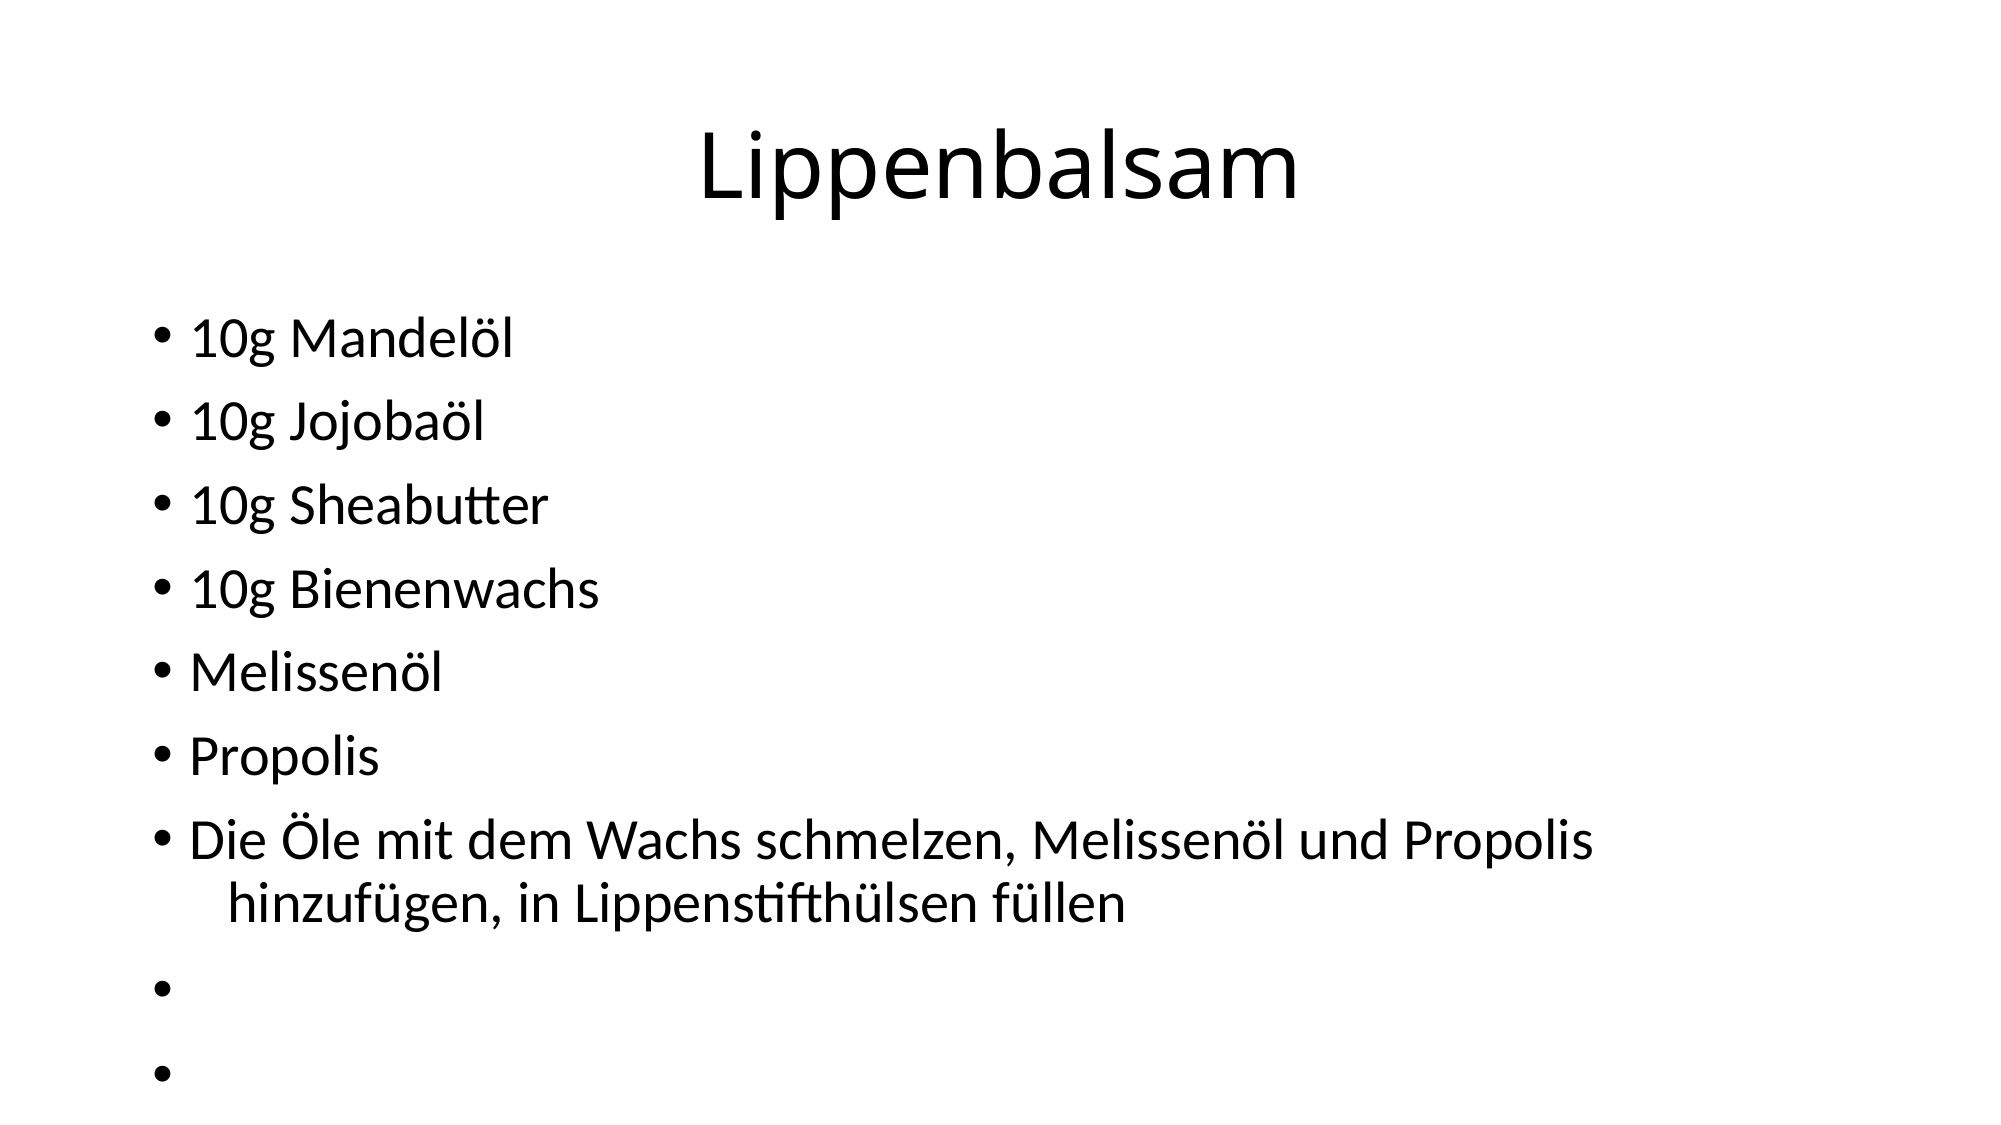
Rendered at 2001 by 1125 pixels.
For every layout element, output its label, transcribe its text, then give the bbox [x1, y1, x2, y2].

list 10g Mandelöl 10g Jojobaöl 10g Sheabutter 10g Bienenwachs Melissenöl Propolis Die Öle mit dem Wachs schmelzen, Melissenöl und Propolis hinzufügen, in Lippenstifthülsen füllen [137, 299, 1863, 1014]
title Lippenbalsam [137, 59, 1863, 278]
